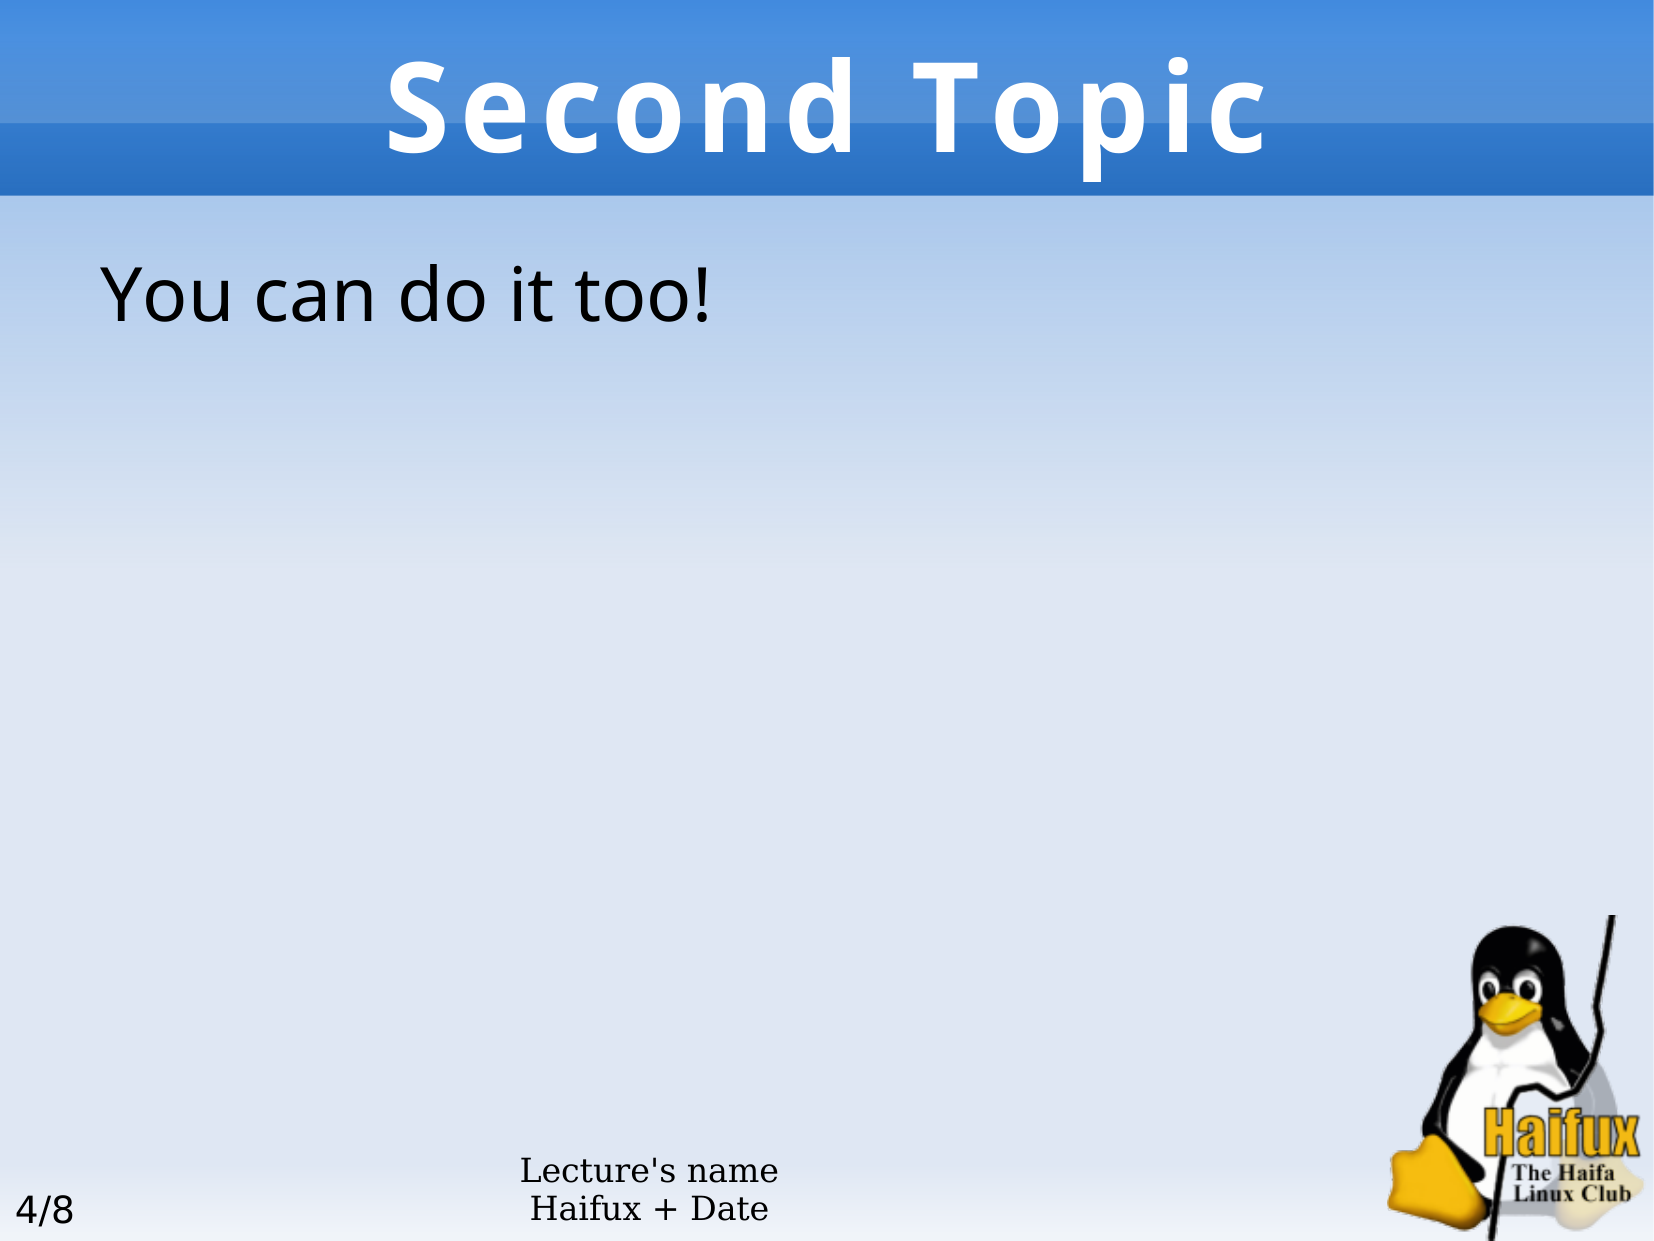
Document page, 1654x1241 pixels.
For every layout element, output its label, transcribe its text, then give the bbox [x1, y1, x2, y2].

title Second Topic [29, 29, 1625, 178]
picture [0, 0, 1654, 1241]
list You can do it too! [82, 240, 1571, 1099]
